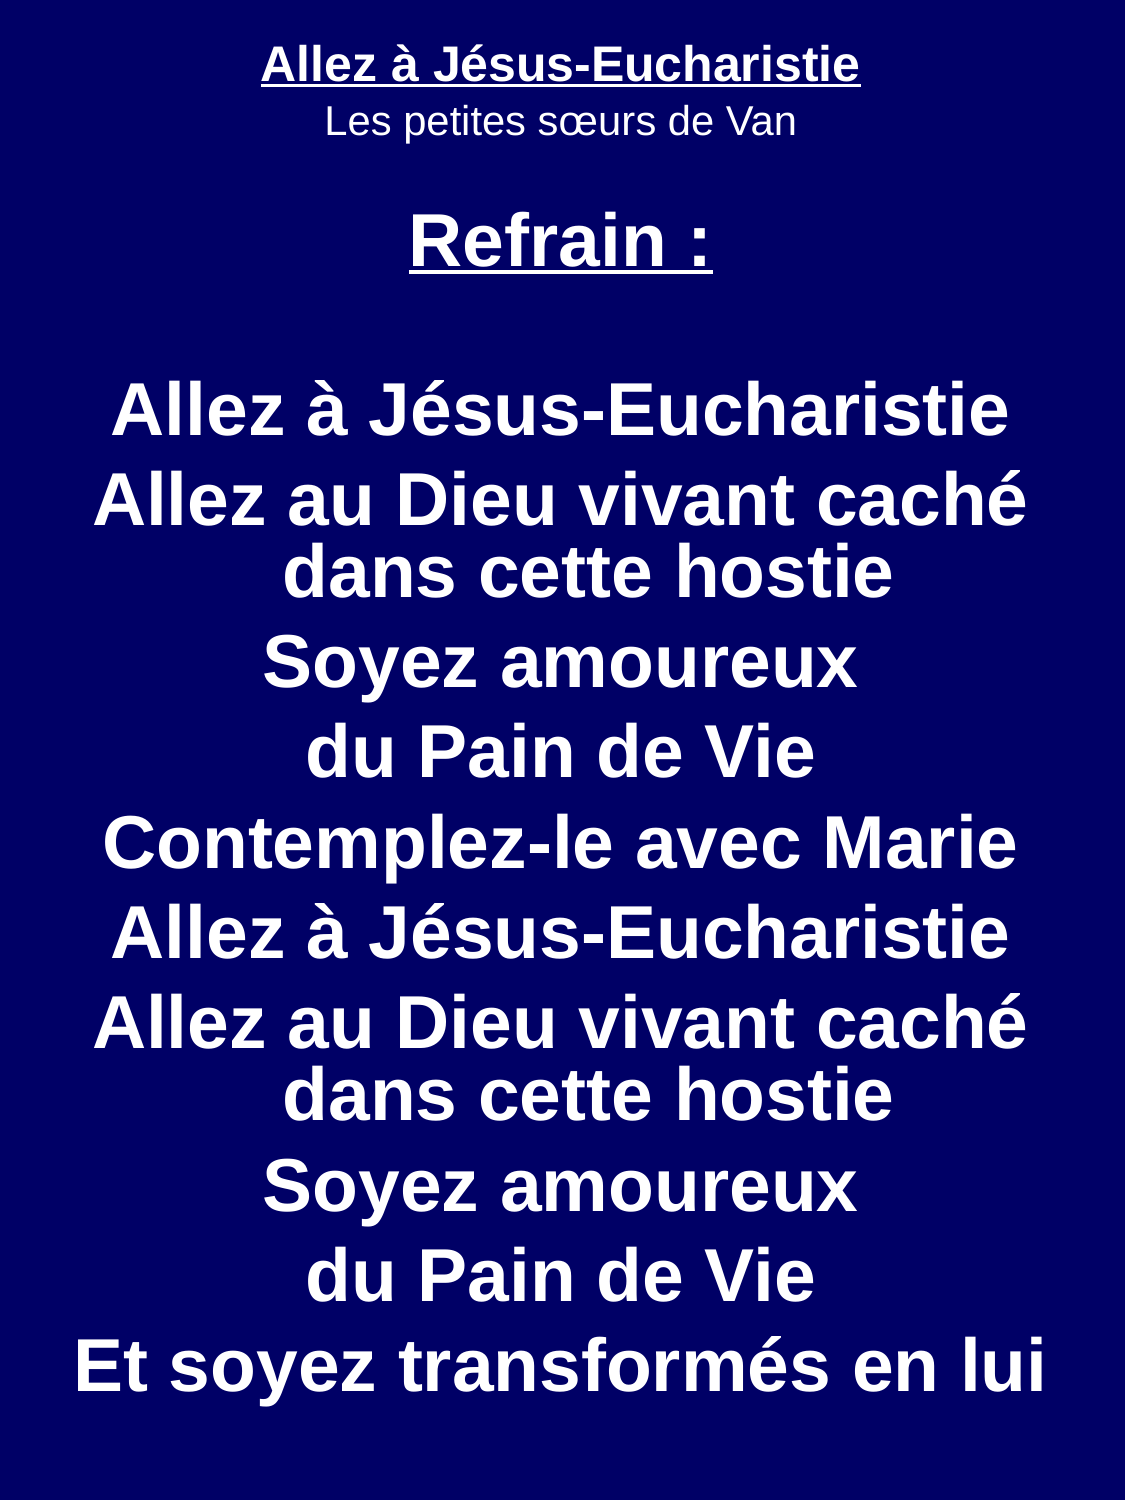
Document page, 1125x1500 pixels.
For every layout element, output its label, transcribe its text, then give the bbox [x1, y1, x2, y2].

text_box Allez à Jésus-Eucharistie Les petites sœurs de Van Refrain : Allez à Jésus-Eucharistie Allez au Dieu vivant caché dans cette hostie Soyez amoureux du Pain de Vie Contemplez-le avec Marie Allez à Jésus-Eucharistie Allez au Dieu vivant caché dans cette hostie Soyez amoureux du Pain de Vie Et soyez transformés en lui [11, 35, 1110, 1441]
